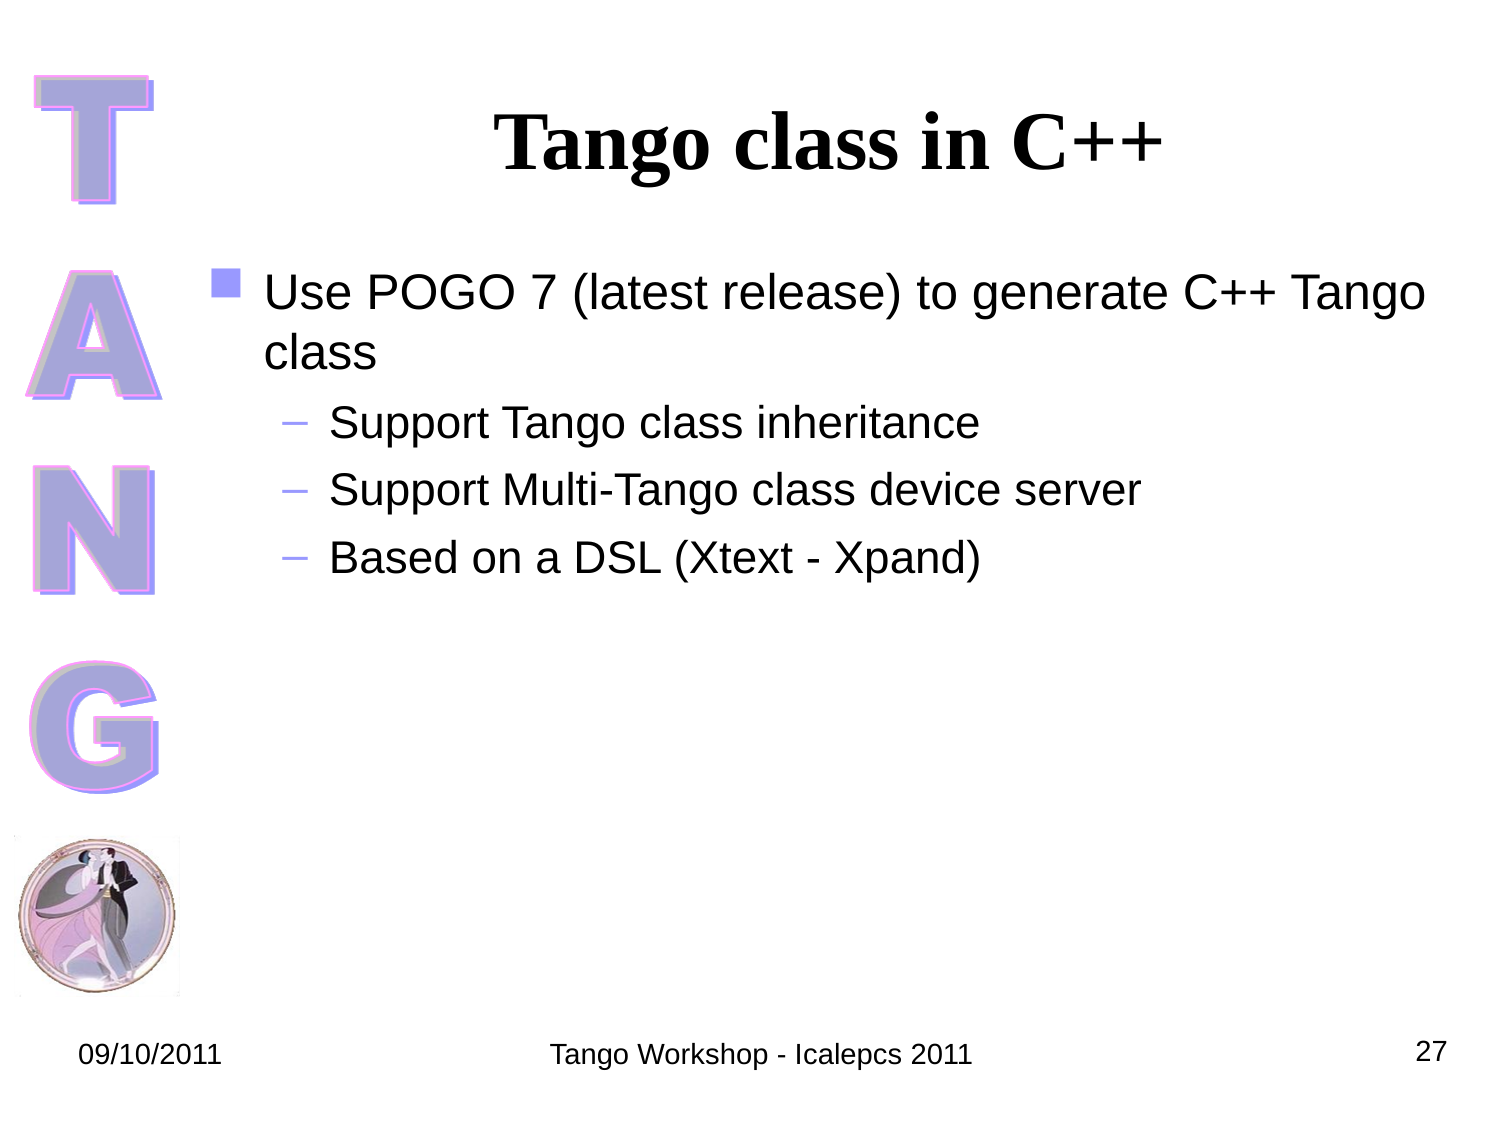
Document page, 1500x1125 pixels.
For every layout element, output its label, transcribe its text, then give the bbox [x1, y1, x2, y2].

title Tango class in C++ [192, 74, 1468, 199]
picture [13, 74, 184, 1001]
list Use POGO 7 (latest release) to generate C++ Tango class Support Tango class inheritance Support Multi-Tango class device server Based on a DSL (Xtext - Xpand) [192, 252, 1468, 1001]
